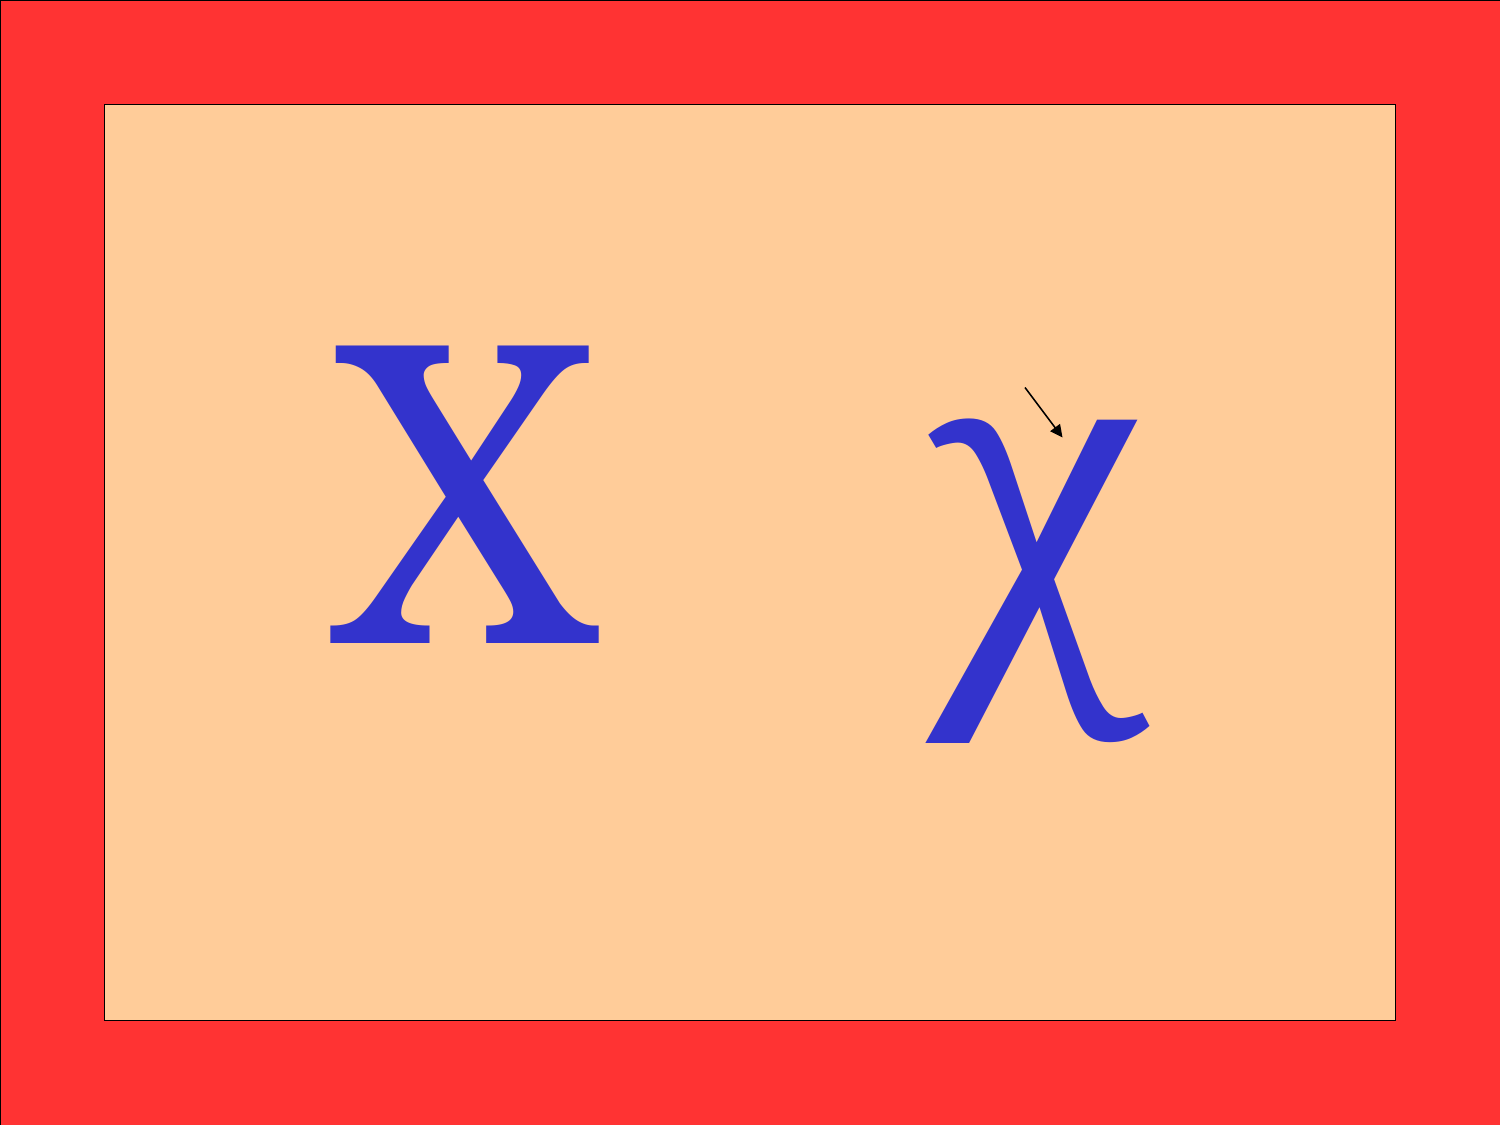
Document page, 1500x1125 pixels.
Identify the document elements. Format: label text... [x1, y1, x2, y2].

text_box Χ χ [312, 190, 1359, 774]
text_box [0, 0, 1500, 1125]
